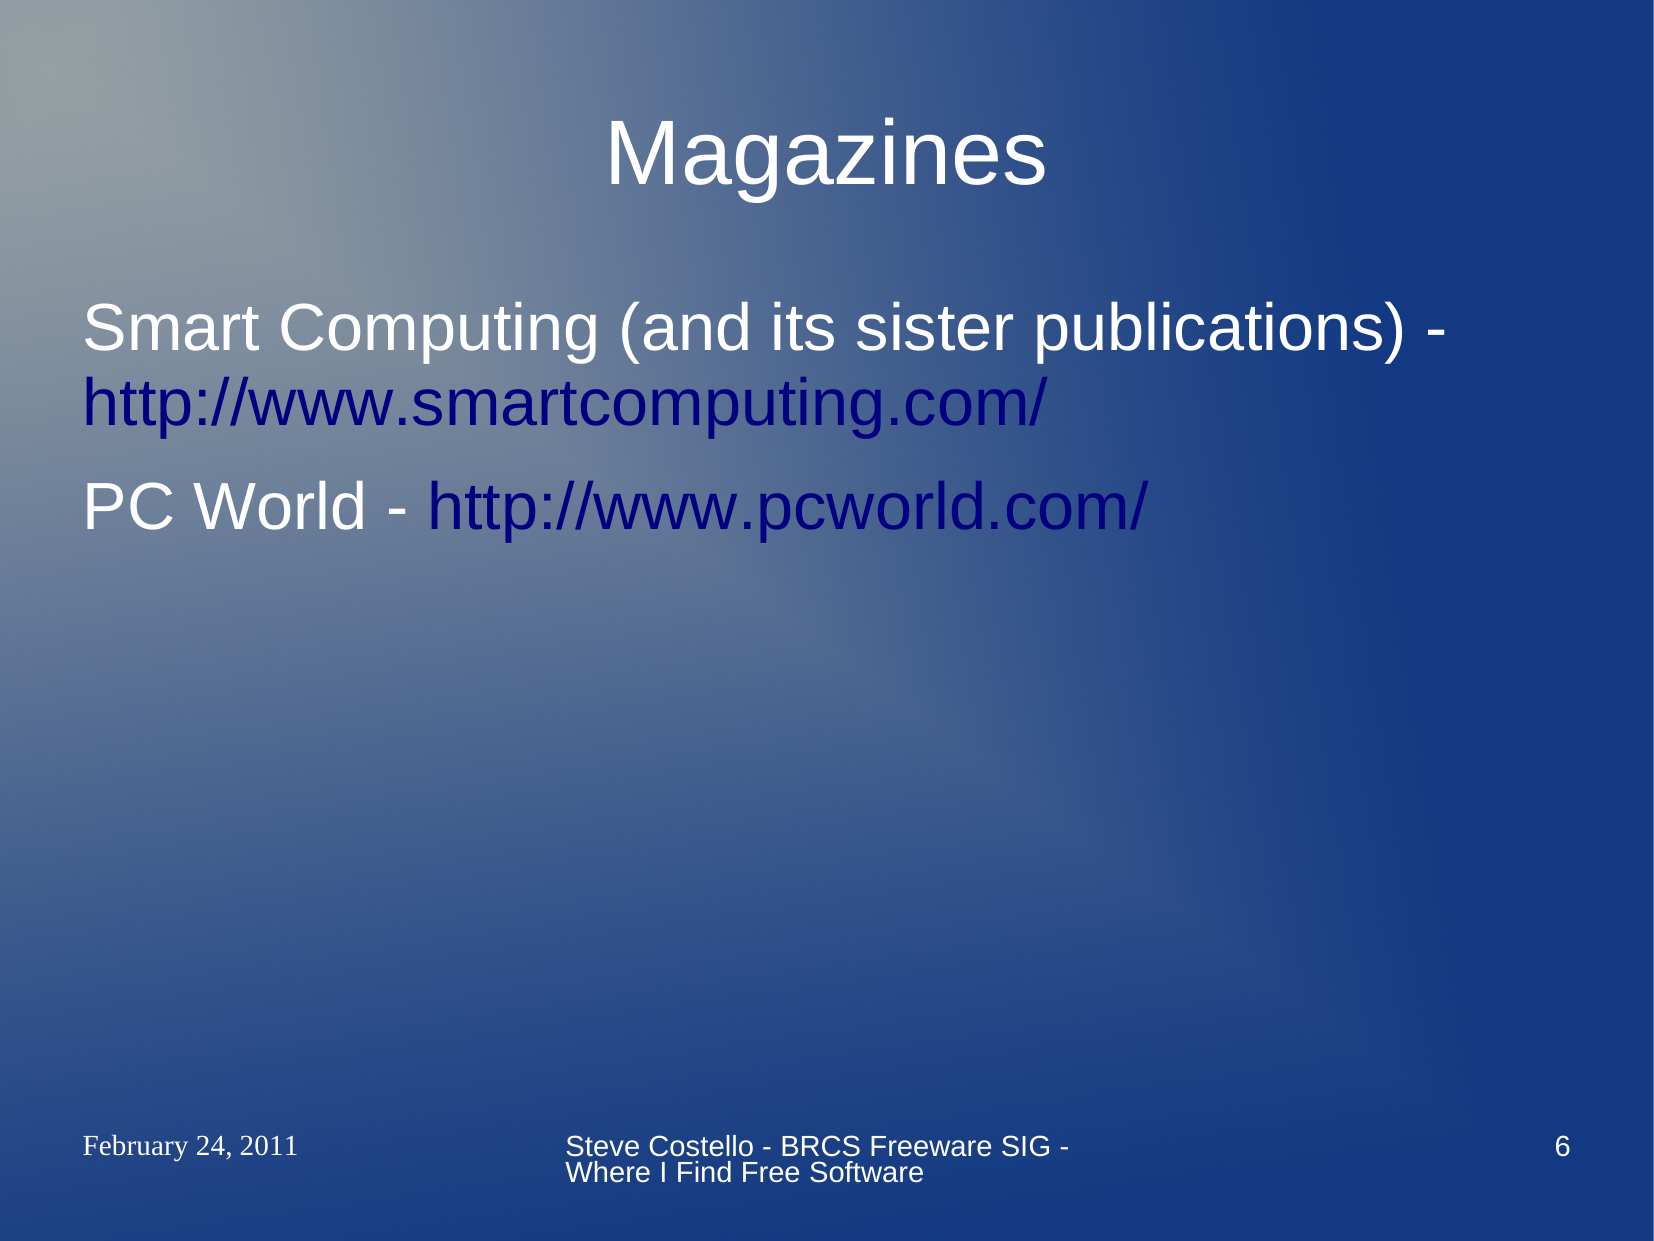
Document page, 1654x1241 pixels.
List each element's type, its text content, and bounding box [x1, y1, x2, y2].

list Smart Computing (and its sister publications) - http://www.smartcomputing.com/ PC World - http://www.pcworld.com/ [82, 290, 1571, 1109]
picture [0, 0, 1654, 1241]
title Magazines [82, 49, 1571, 257]
